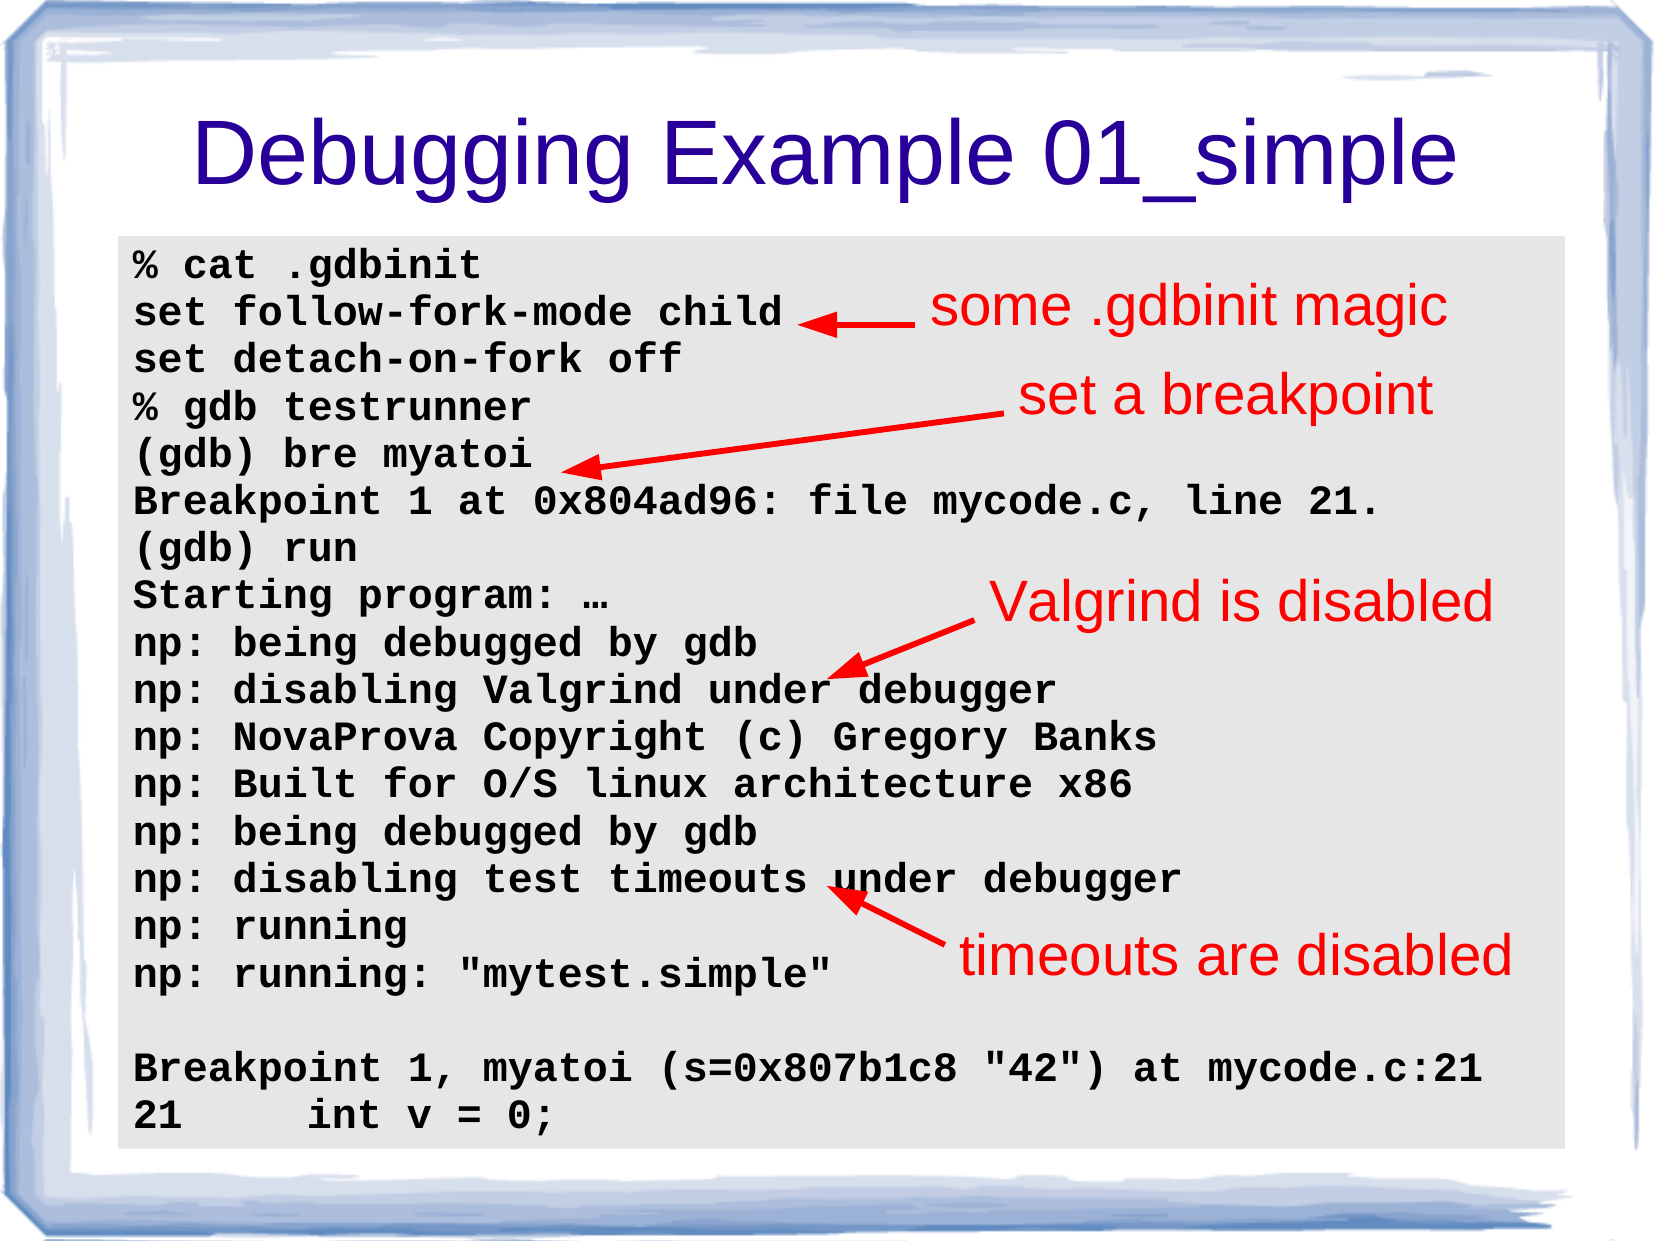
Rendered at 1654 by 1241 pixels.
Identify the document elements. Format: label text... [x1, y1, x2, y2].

text_box timeouts are disabled [944, 915, 1536, 1004]
text_box Valgrind is disabled [974, 561, 1536, 650]
text_box some .gdbinit magic [915, 265, 1506, 355]
text_box set a breakpoint [1003, 355, 1477, 443]
picture [0, 0, 1654, 1241]
text_box % cat .gdbinit set follow-fork-mode child set detach-on-fork off % gdb testrunner (gdb) bre myatoi Breakpoint 1 at 0x804ad96: file mycode.c, line 21. (gdb) run Starting program: … np: being debugged by gdb np: disabling Valgrind under debugger np: NovaProva Copyright (c) Gregory Banks np: Built for O/S linux architecture x86 np: being debugged by gdb np: disabling test timeouts under debugger np: running np: running: "mytest.simple" Breakpoint 1, myatoi (s=0x807b1c8 "42") at mycode.c:21 21 int v = 0; [118, 236, 1565, 1149]
title Debugging Example 01_simple [82, 49, 1571, 257]
